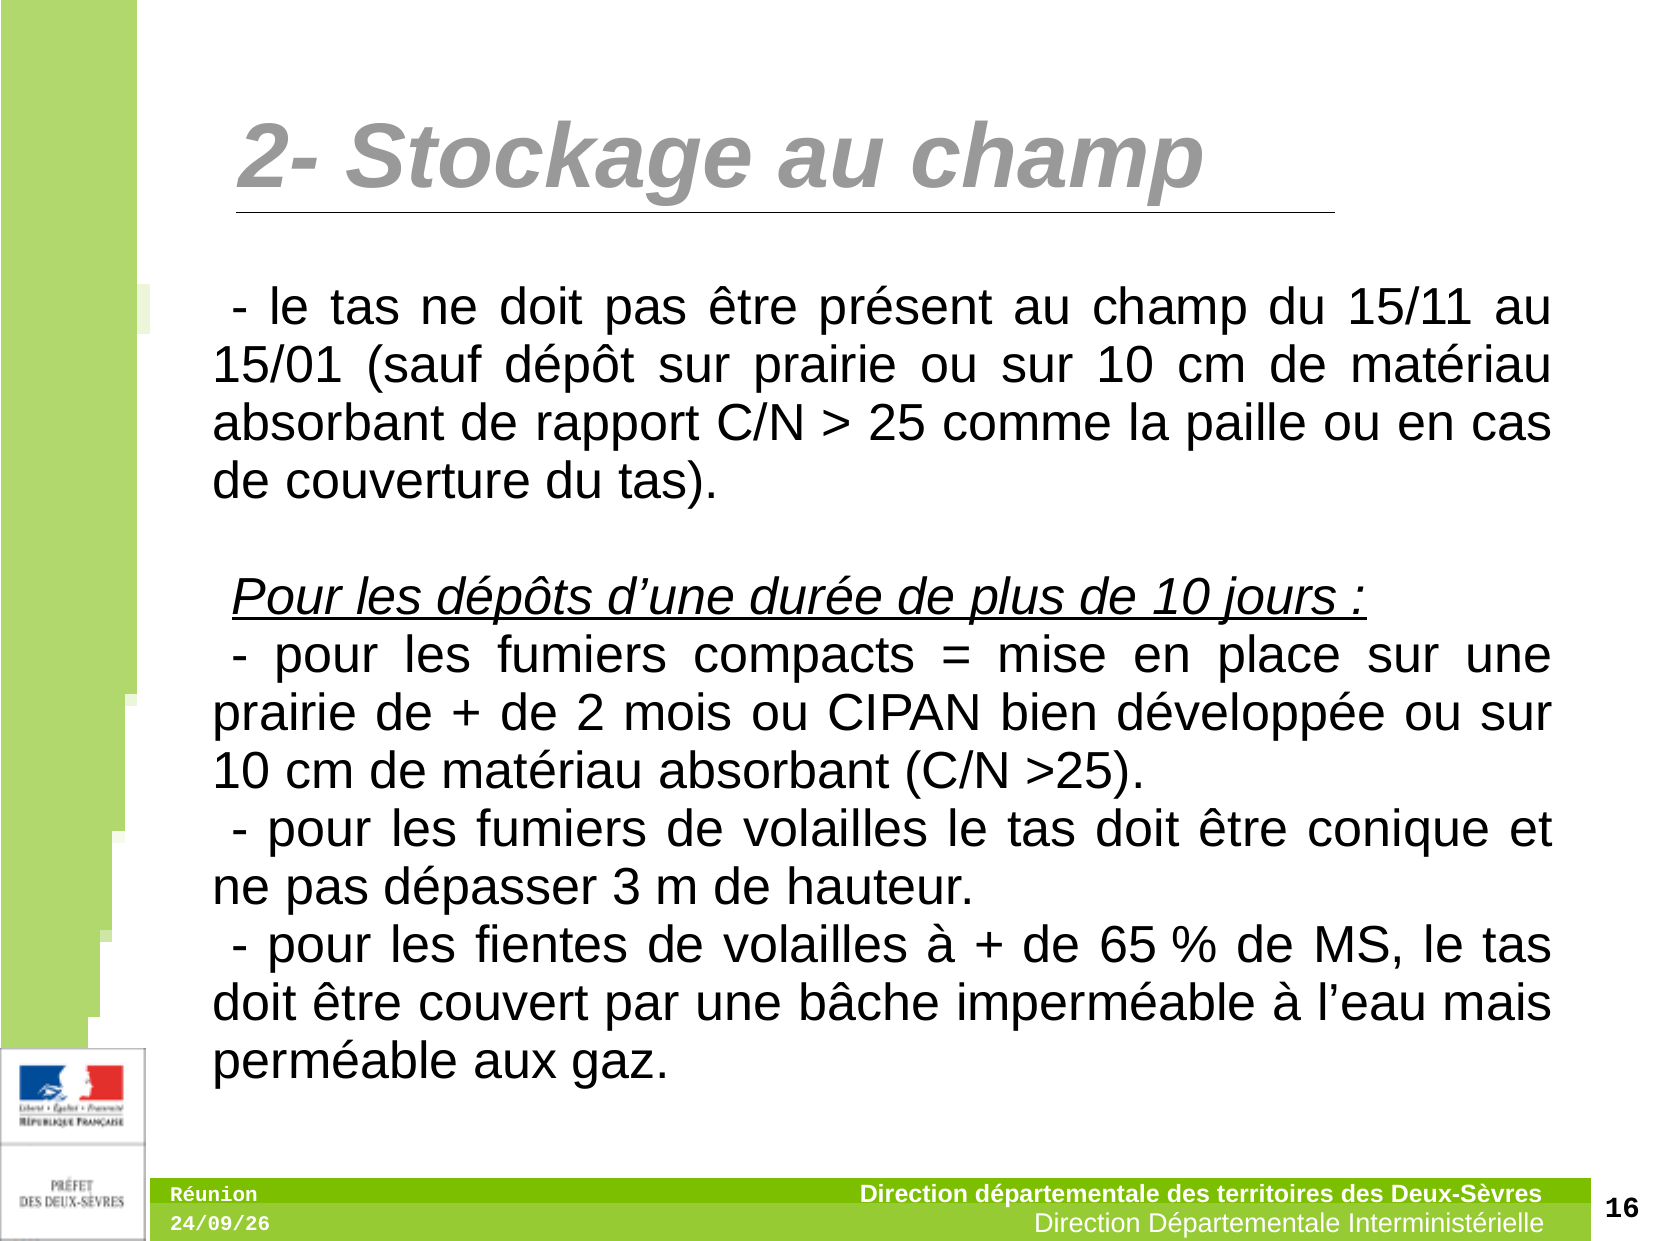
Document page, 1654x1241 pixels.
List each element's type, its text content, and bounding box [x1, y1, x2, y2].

text_box - le tas ne doit pas être présent au champ du 15/11 au 15/01 (sauf dépôt sur prairie ou sur 10 cm de matériau absorbant de rapport C/N > 25 comme la paille ou en cas de couverture du tas). Pour les dépôts d’une durée de plus de 10 jours : - pour les fumiers compacts = mise en place sur une prairie de + de 2 mois ou CIPAN bien développée ou sur 10 cm de matériau absorbant (C/N >25). - pour les fumiers de volailles le tas doit être conique et ne pas dépasser 3 m de hauteur. - pour les fientes de volailles à + de 65 % de MS, le tas doit être couvert par une bâche imperméable à l’eau mais perméable aux gaz. [198, 269, 1569, 1090]
text_box 2- Stockage au champ [238, 104, 1237, 208]
picture [0, 0, 1654, 1241]
